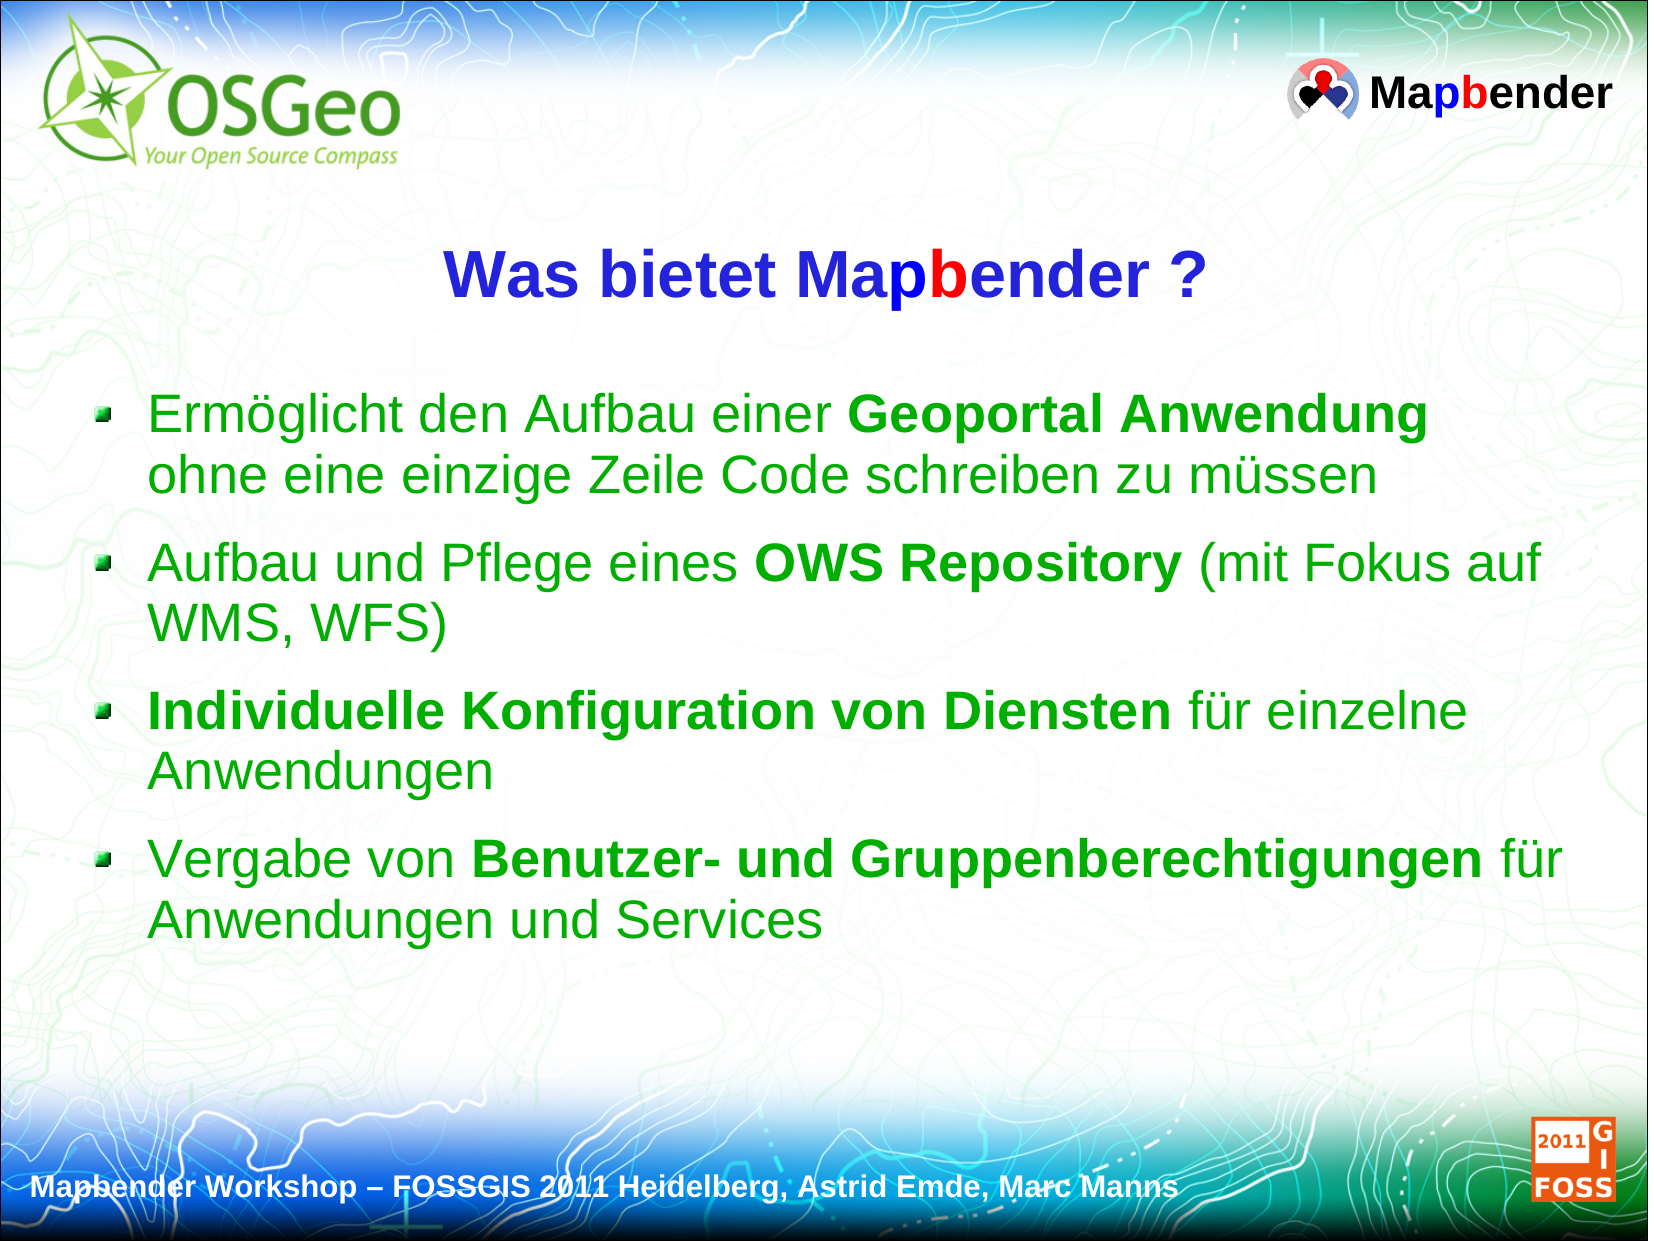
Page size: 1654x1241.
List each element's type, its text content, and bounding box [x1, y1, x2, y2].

list Ermöglicht den Aufbau einer Geoportal Anwendung ohne eine einzige Zeile Code schreiben zu müssen Aufbau und Pflege eines OWS Repository (mit Fokus auf WMS, WFS) Individuelle Konfiguration von Diensten für einzelne Anwendungen Vergabe von Benutzer- und Gruppenberechtigungen für Anwendungen und Services [76, 383, 1565, 1188]
title Was bietet Mapbender ? [82, 208, 1571, 342]
picture [1, 1, 1647, 1240]
